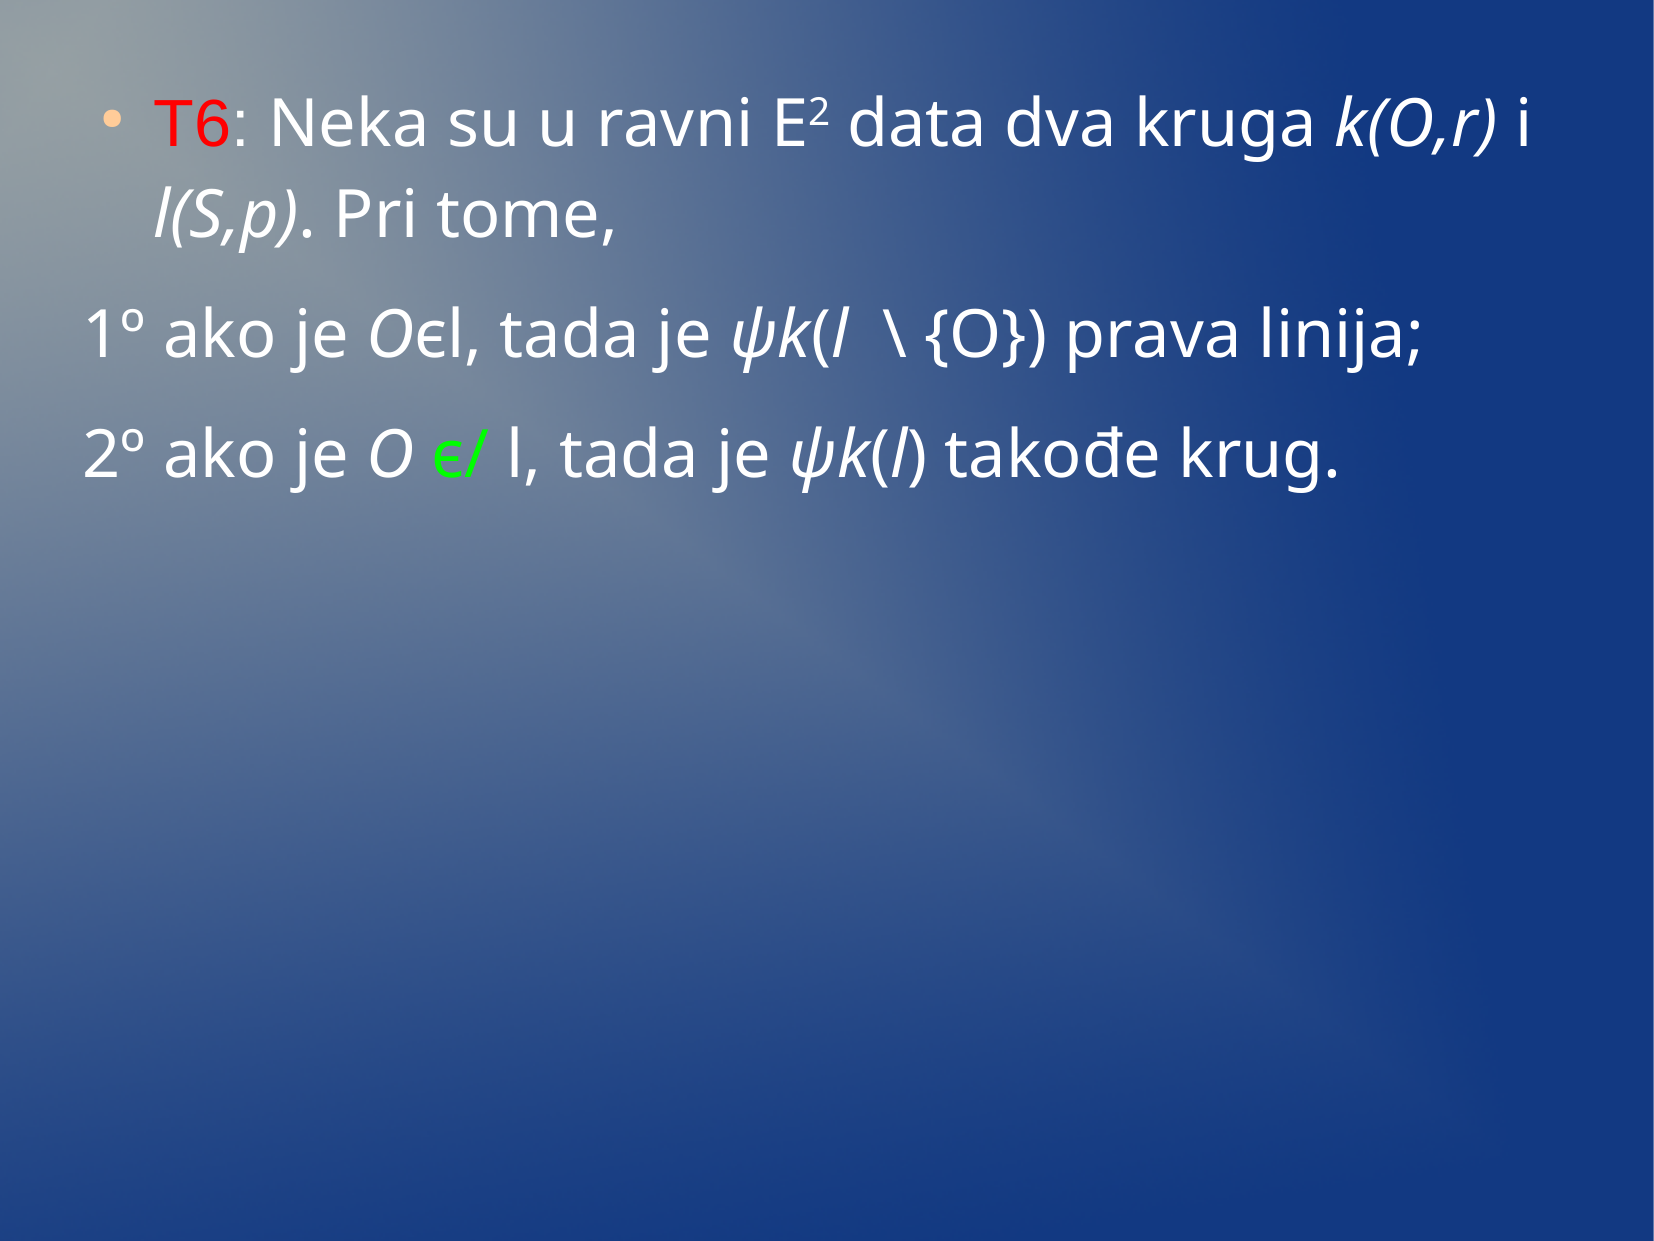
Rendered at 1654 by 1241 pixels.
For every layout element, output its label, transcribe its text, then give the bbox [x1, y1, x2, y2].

picture [0, 0, 1654, 1241]
list T6: Neka su u ravni E2 data dva kruga k(O,r) i l(S,p). Pri tome, 1º ako je Oєl, tada je ψk(l \ {O}) prava linija; 2º ako je O є/ l, tada je ψk(l) takođe krug. [82, 75, 1576, 1109]
